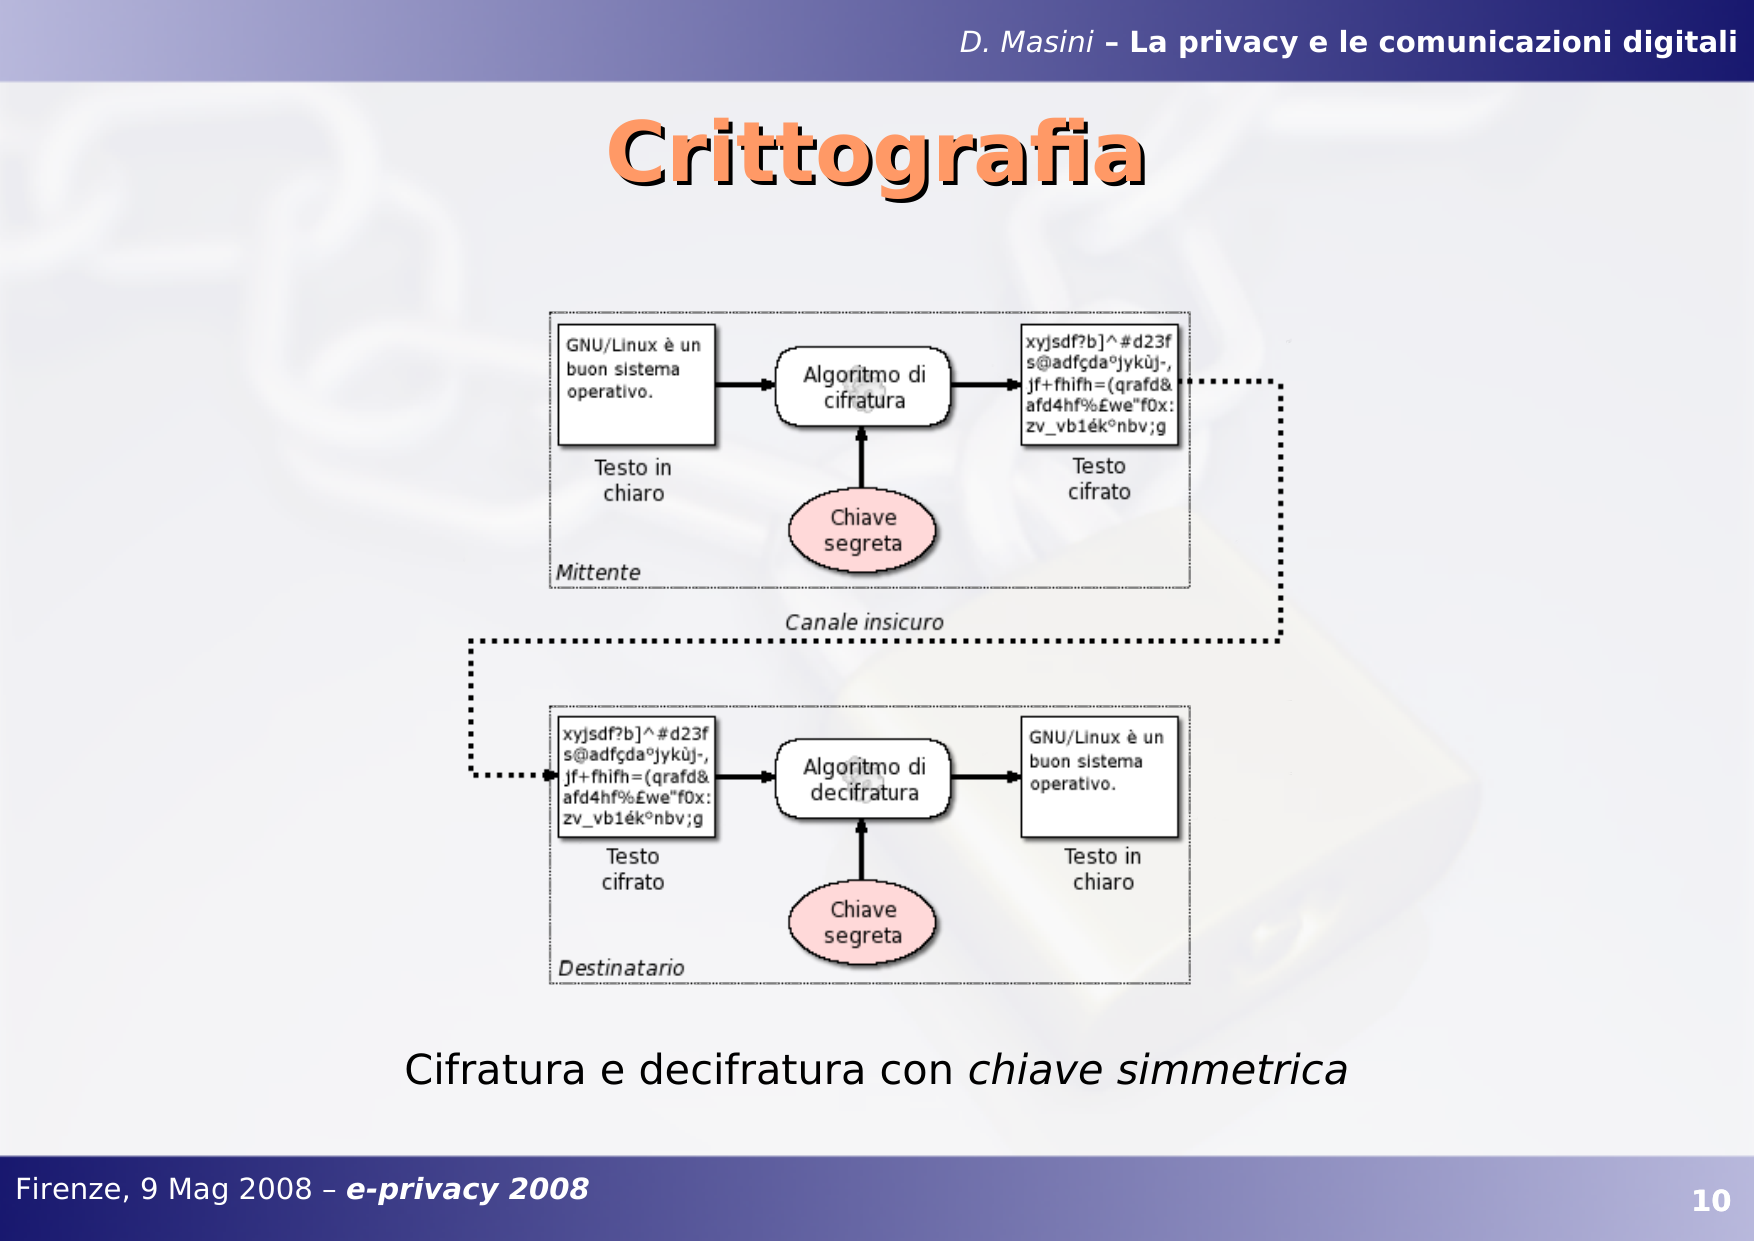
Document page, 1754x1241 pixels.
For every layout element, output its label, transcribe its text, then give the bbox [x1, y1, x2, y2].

picture [0, 0, 1754, 1241]
text_box Cifratura e decifratura con chiave simmetrica [91, 1047, 1663, 1109]
text_box <numero> [1641, 1185, 1732, 1223]
title Crittografia [87, 49, 1667, 257]
